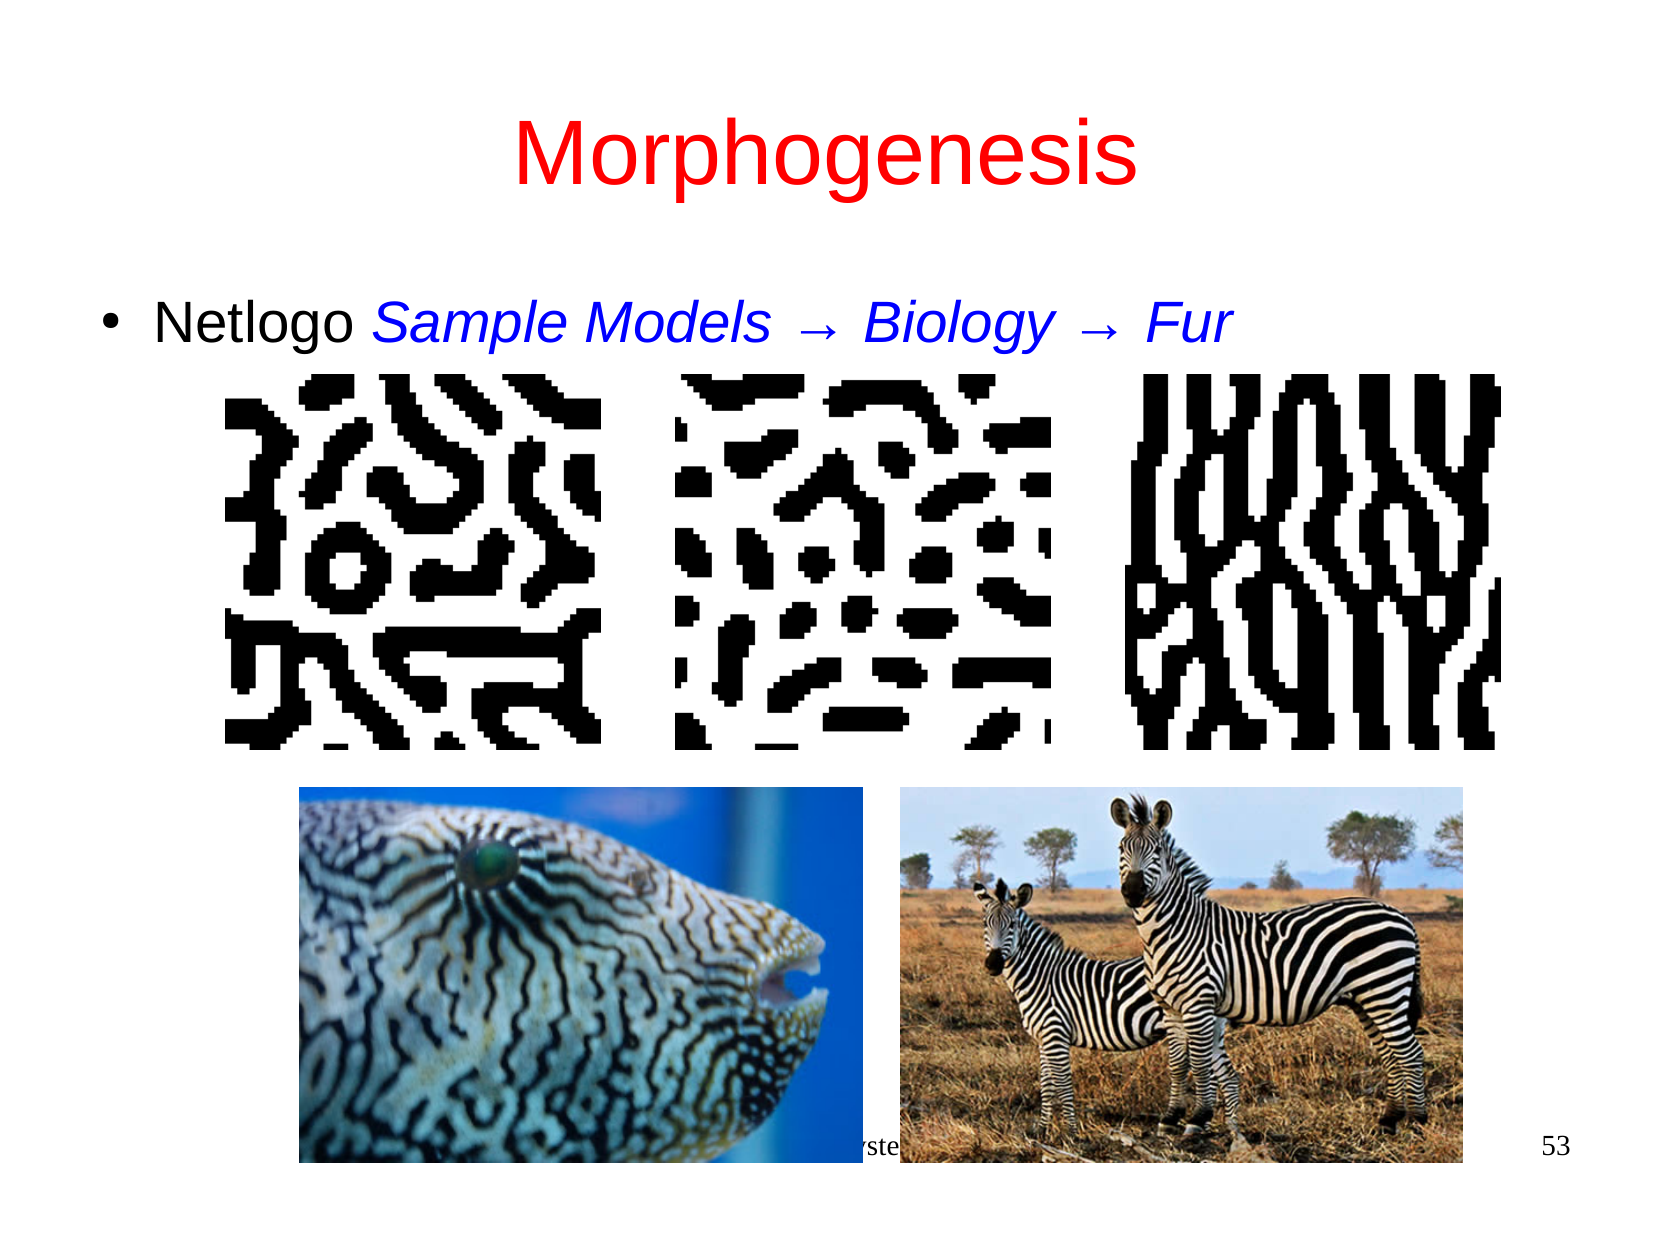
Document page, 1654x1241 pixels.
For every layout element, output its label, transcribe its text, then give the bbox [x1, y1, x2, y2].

list Netlogo Sample Models → Biology → Fur [82, 290, 1571, 1109]
picture [900, 787, 1463, 1163]
picture [225, 374, 601, 751]
picture [299, 787, 863, 1163]
picture [675, 374, 1051, 751]
title Morphogenesis [82, 49, 1571, 257]
picture [1125, 374, 1501, 751]
